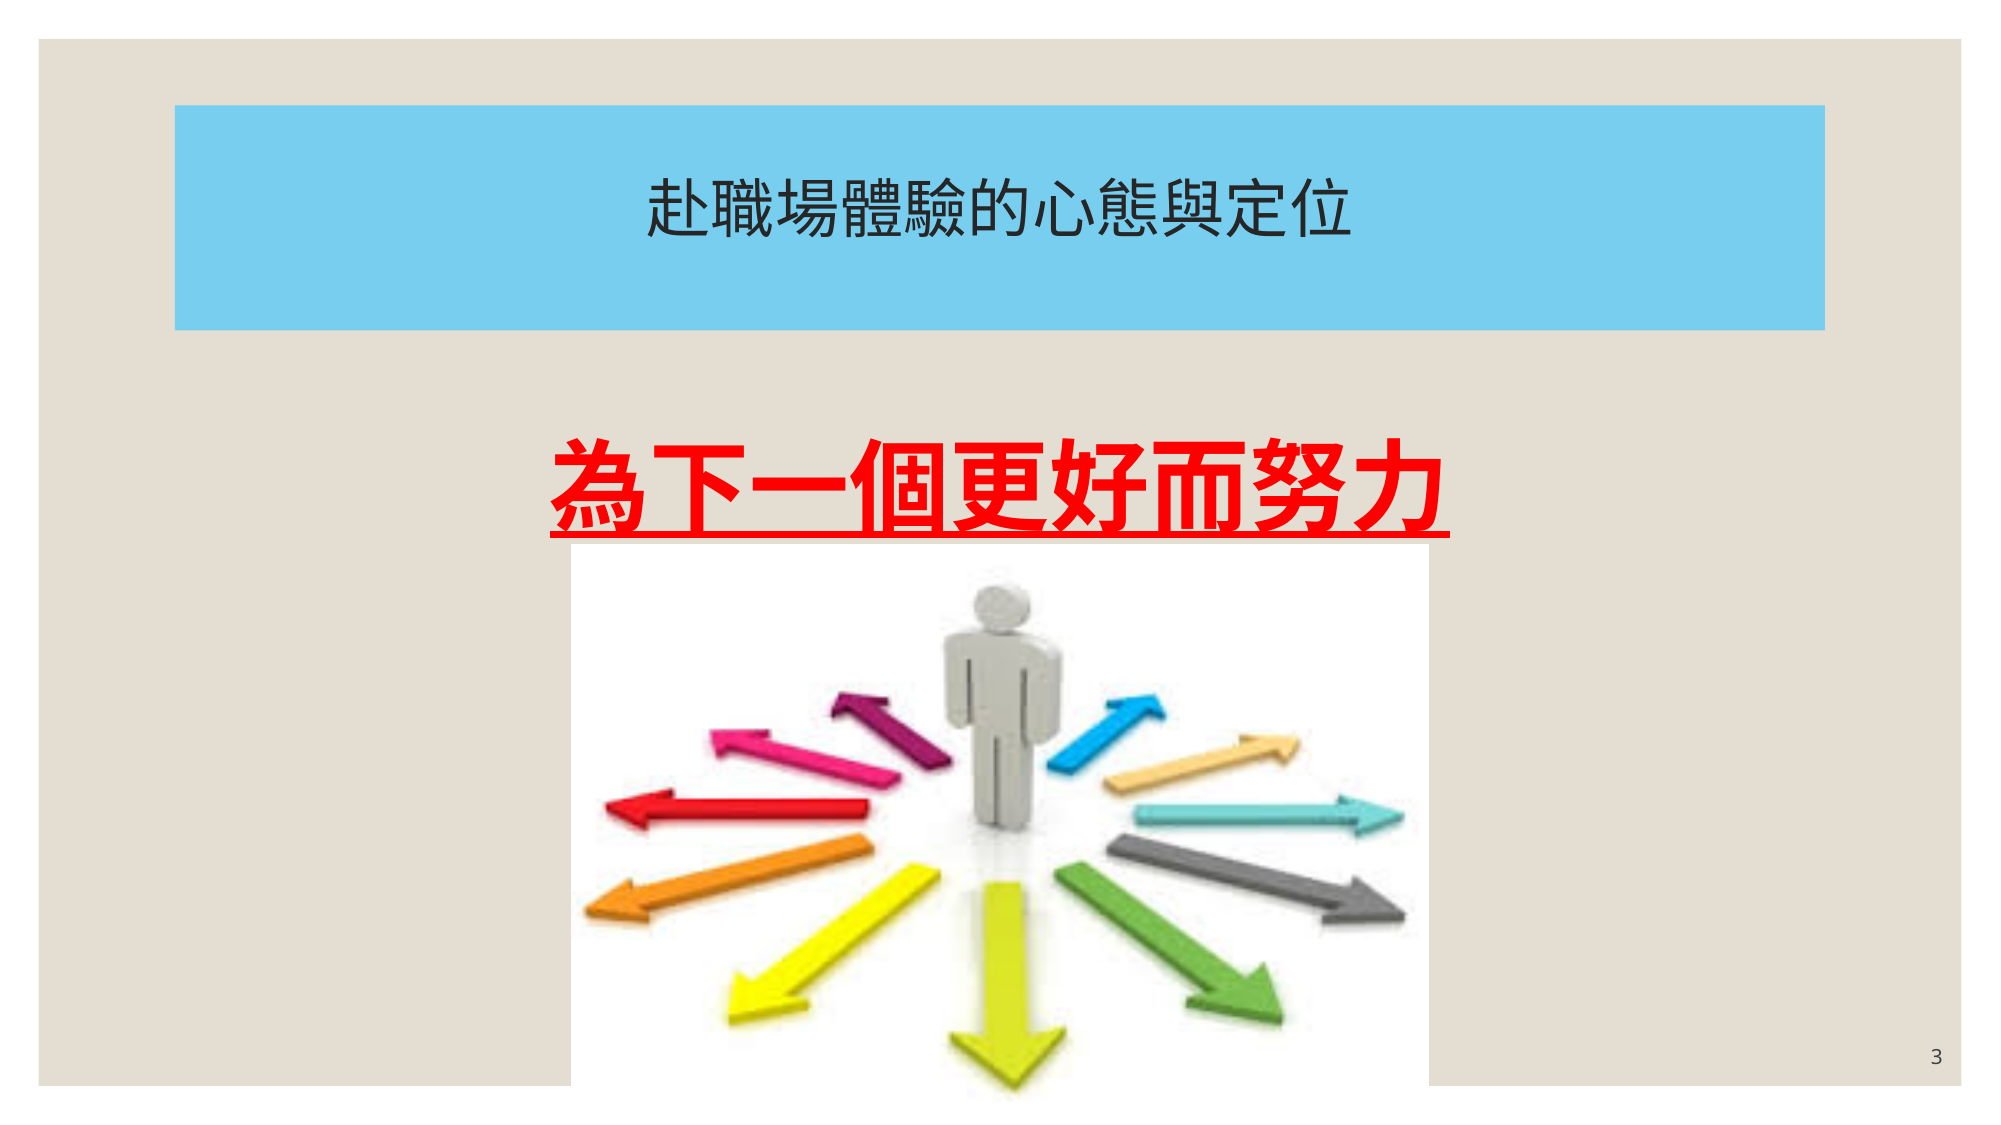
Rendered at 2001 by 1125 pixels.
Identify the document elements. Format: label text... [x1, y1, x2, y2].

list 為下一個更好而努力 [174, 415, 1825, 1061]
slide_number <編號> [1717, 1034, 1958, 1080]
picture [571, 544, 1429, 1108]
title 赴職場體驗的心態與定位 [174, 105, 1825, 331]
